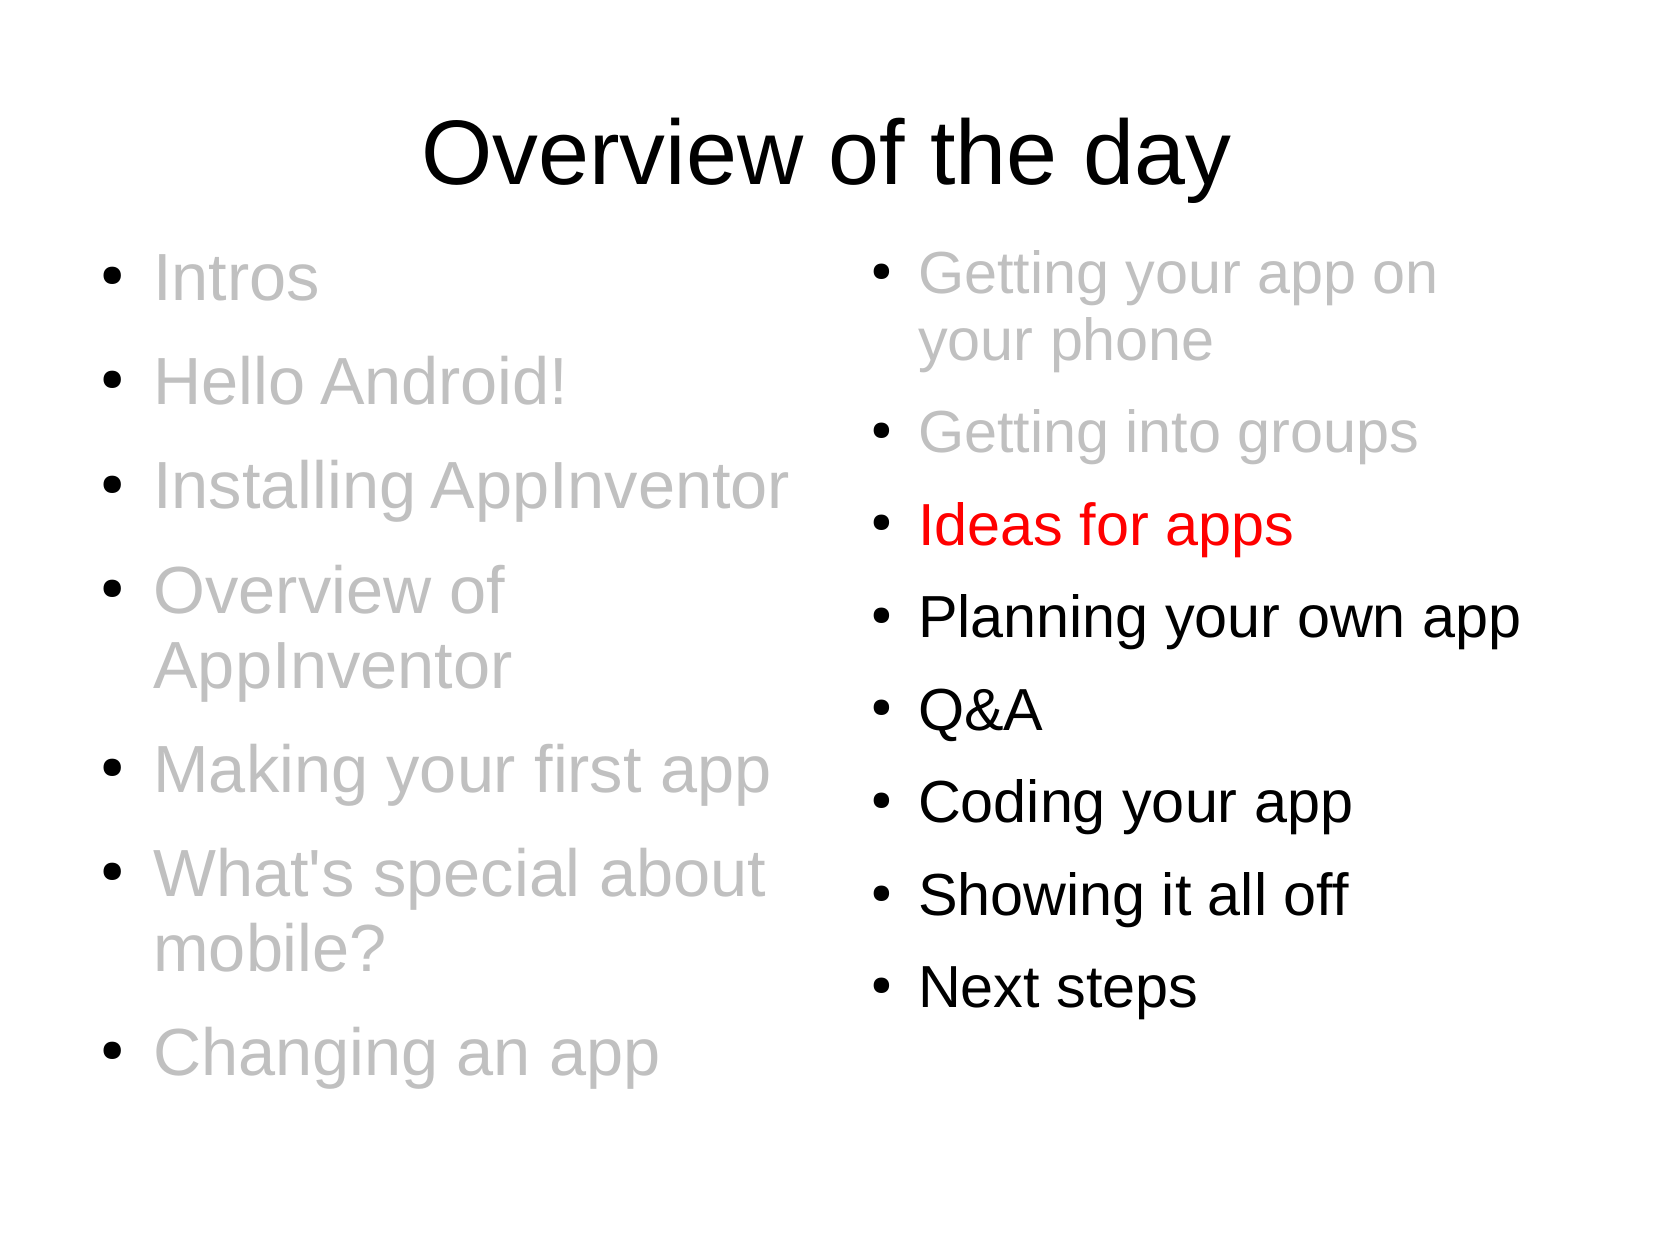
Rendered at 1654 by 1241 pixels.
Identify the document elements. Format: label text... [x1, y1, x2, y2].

list Getting your app on your phone Getting into groups Ideas for apps Planning your own app Q&A Coding your app Showing it all off Next steps [855, 240, 1566, 1025]
title Overview of the day [82, 49, 1571, 257]
list Intros Hello Android! Installing AppInventor Overview of AppInventor Making your first app What's special about mobile? Changing an app [82, 240, 793, 1126]
